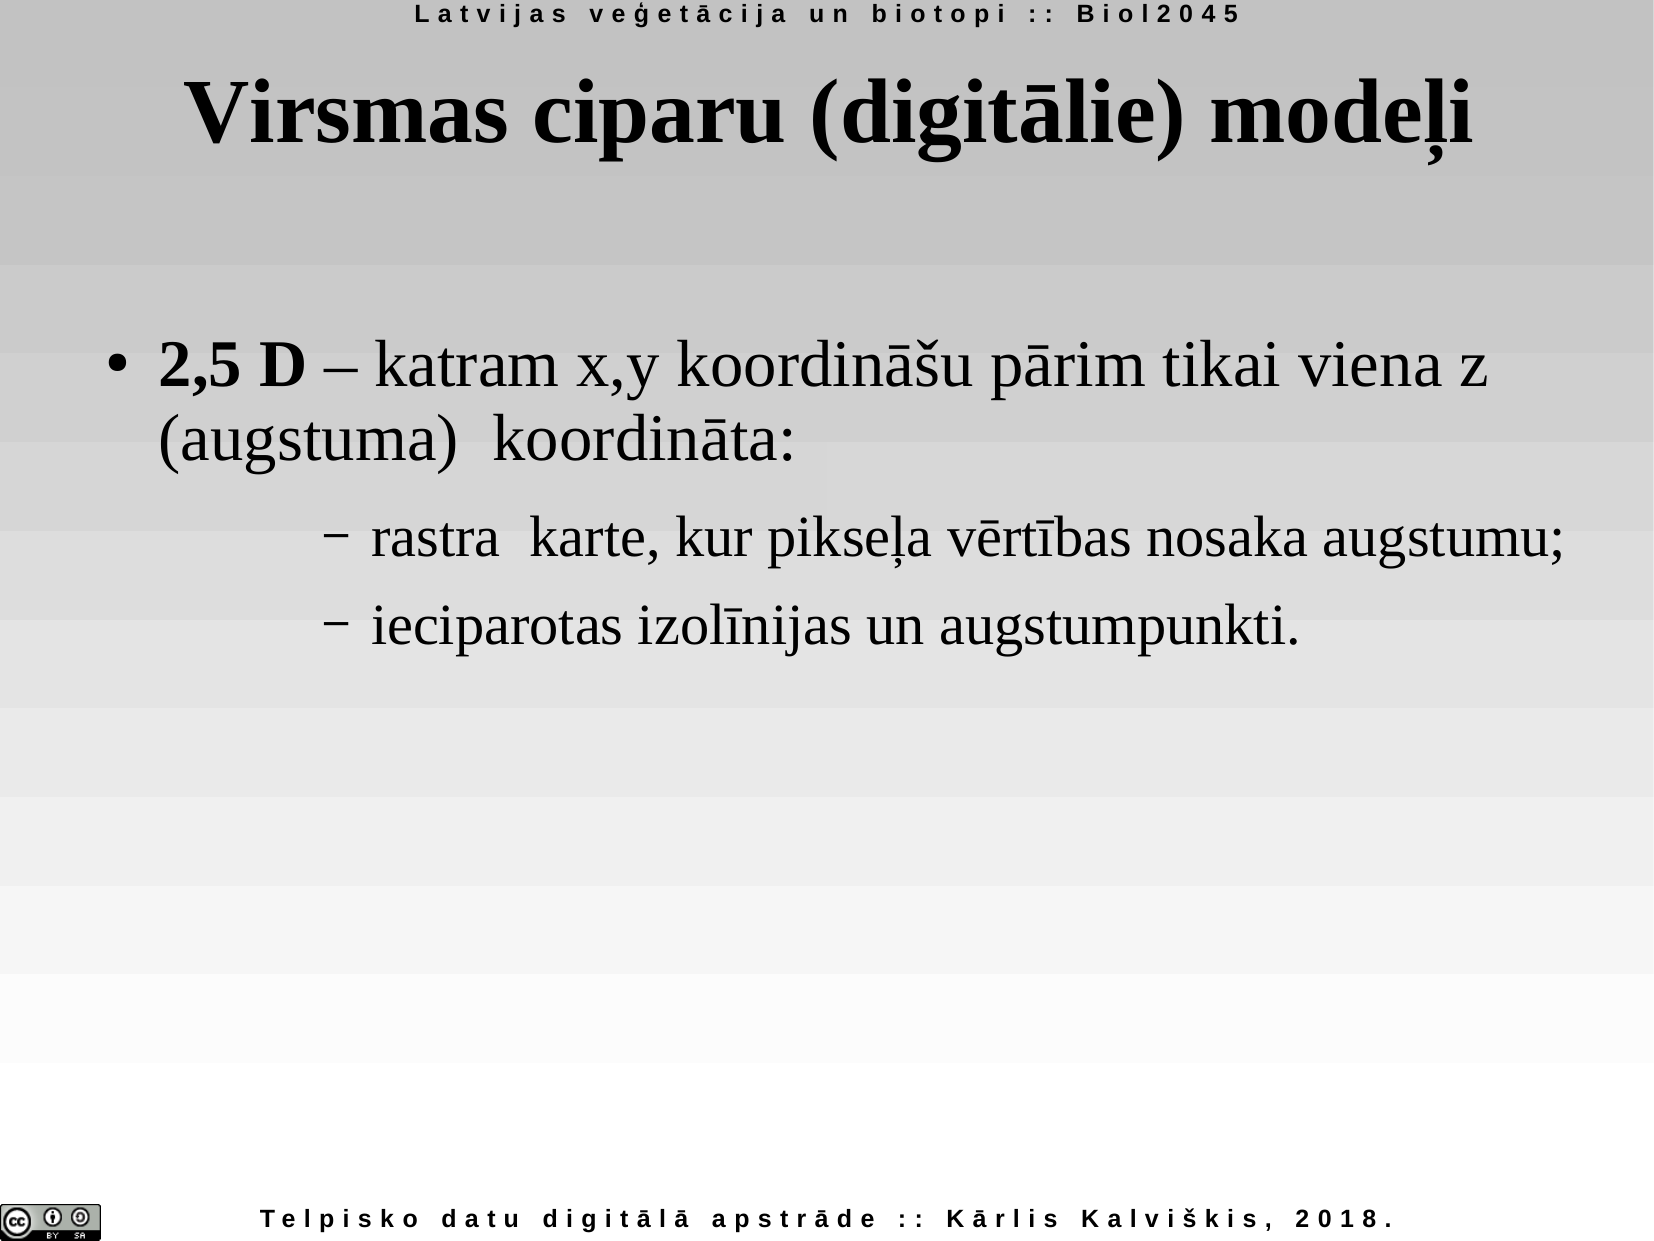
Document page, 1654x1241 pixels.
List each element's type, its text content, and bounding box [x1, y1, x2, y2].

title Virsmas ciparu (digitālie) modeļi [34, 61, 1626, 296]
picture [0, 0, 1654, 1241]
list 2,5 D – katram x,y koordināšu pārim tikai viena z (augstuma) koordināta: rastra karte, kur pikseļa vērtības nosaka augstumu; ieciparotas izolīnijas un augstumpunkti. [87, 327, 1602, 1172]
